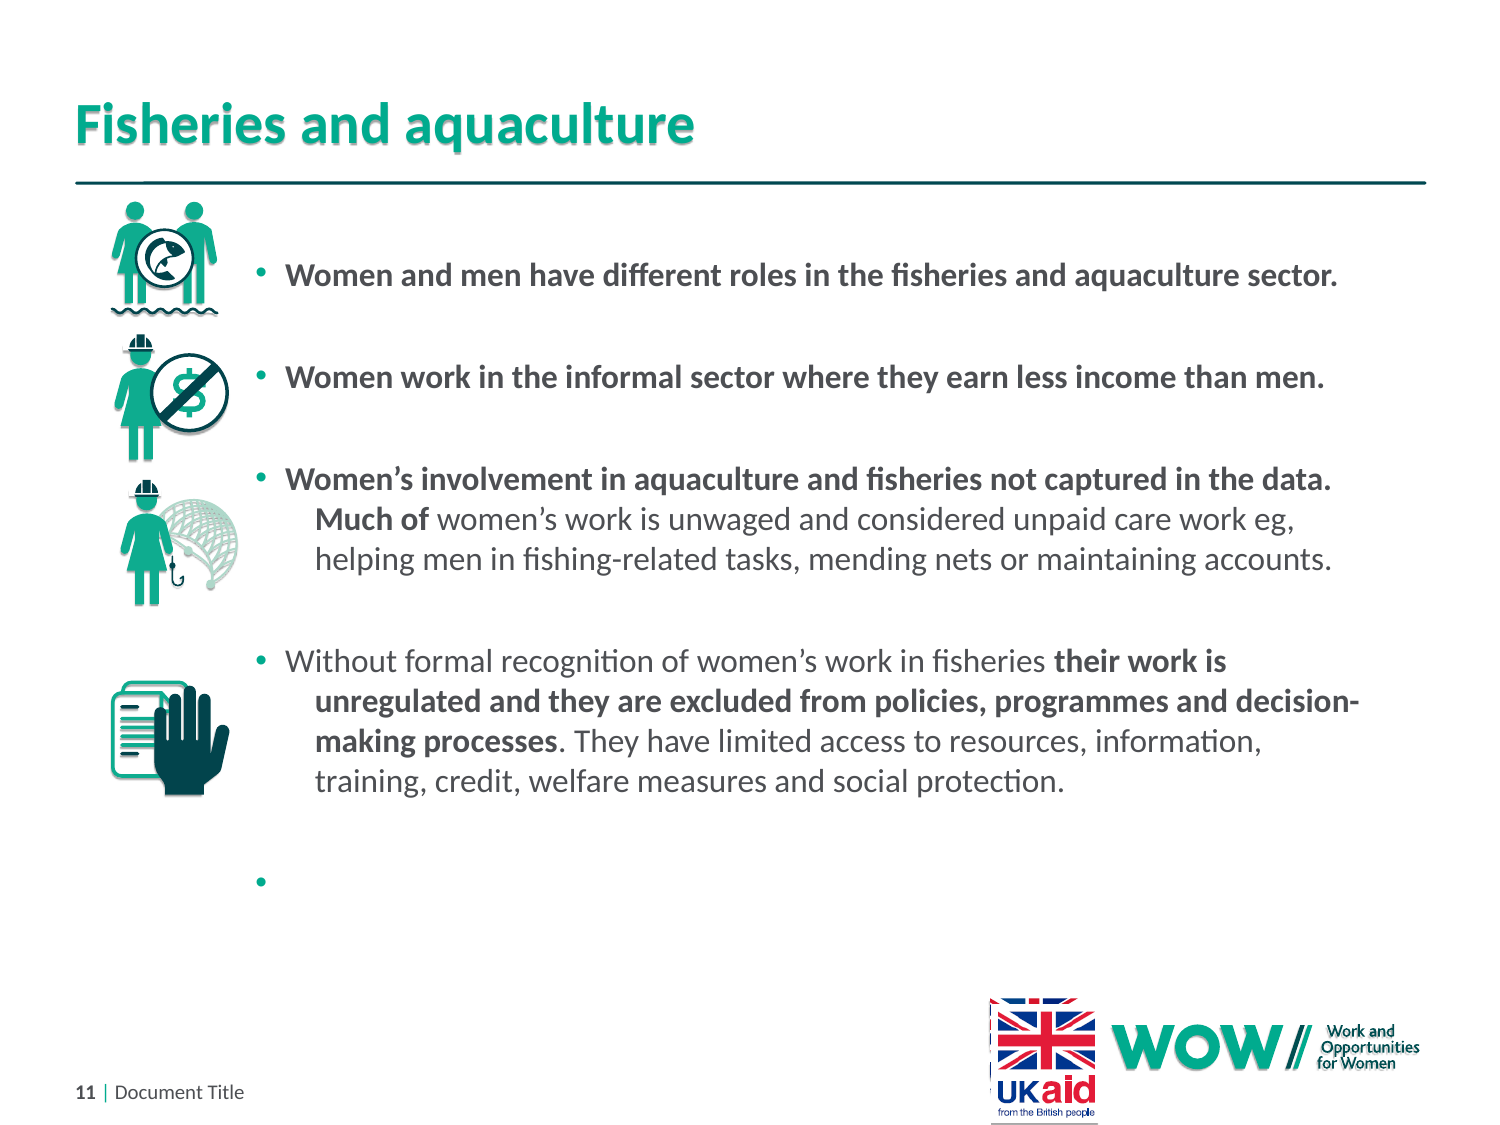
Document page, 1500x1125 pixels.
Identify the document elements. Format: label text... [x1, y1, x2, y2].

picture [100, 192, 229, 321]
picture [991, 1075, 1100, 1123]
text_box 11 | Document Title [75, 1045, 426, 1106]
picture [107, 330, 241, 464]
picture [113, 475, 246, 609]
title Fisheries and aquaculture [75, 41, 1424, 156]
picture [103, 668, 236, 802]
text_box Women and men have different roles in the fisheries and aquaculture sector. Women work in the informal sector where they earn less income than men. Women’s involvement in aquaculture and fisheries not captured in the data. Much of women’s work is unwaged and considered unpaid care work eg, helping men in fishing-related tasks, mending nets or maintaining accounts. Without formal recognition of women’s work in fisheries their work is unregulated and they are excluded from policies, programmes and decision-making processes. They have limited access to resources, information, training, credit, welfare measures and social protection. [255, 252, 1371, 1075]
